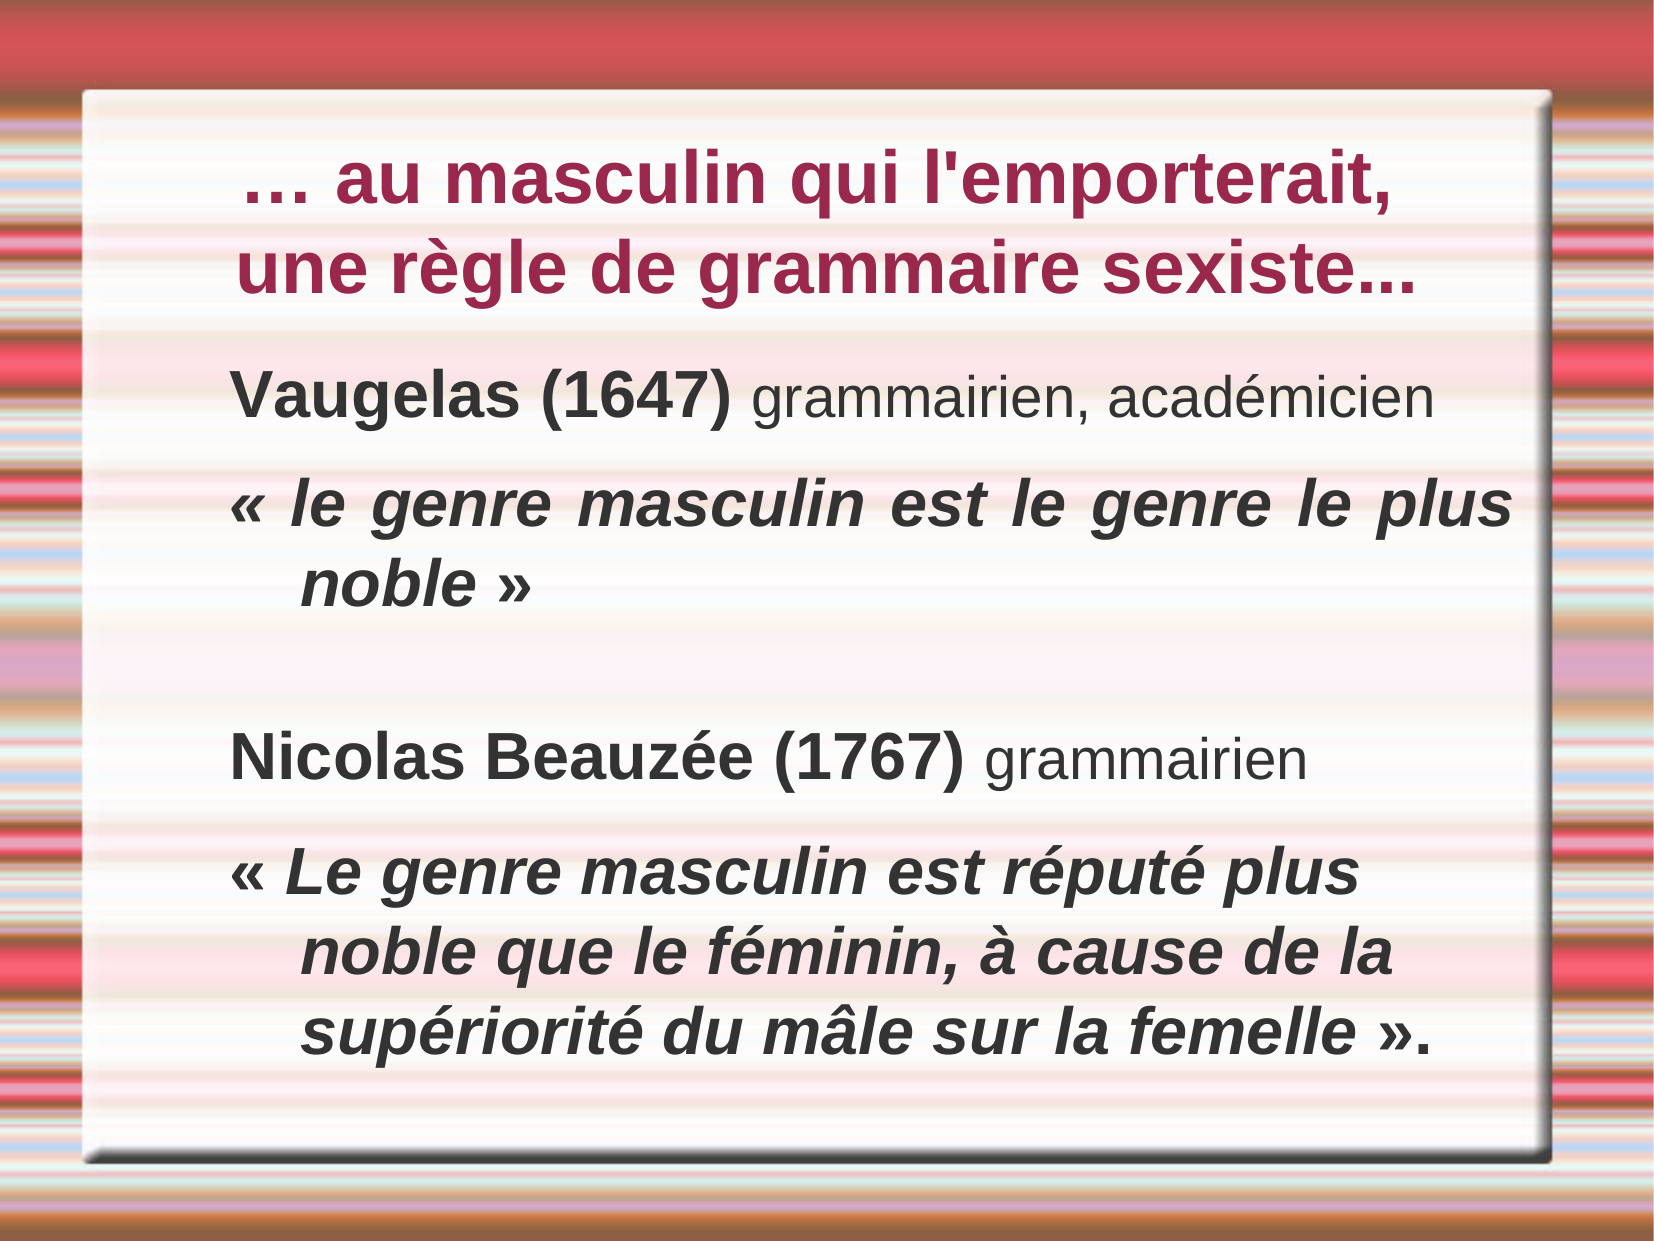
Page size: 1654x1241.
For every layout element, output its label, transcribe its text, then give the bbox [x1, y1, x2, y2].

title … au masculin qui l'emporterait, une règle de grammaire sexiste... [121, 114, 1534, 322]
list Vaugelas (1647) grammairien, académicien « le genre masculin est le genre le plus noble » Nicolas Beauzée (1767) grammairien « Le genre masculin est réputé plus noble que le féminin, à cause de la supériorité du mâle sur la femelle ». [134, 350, 1516, 1183]
